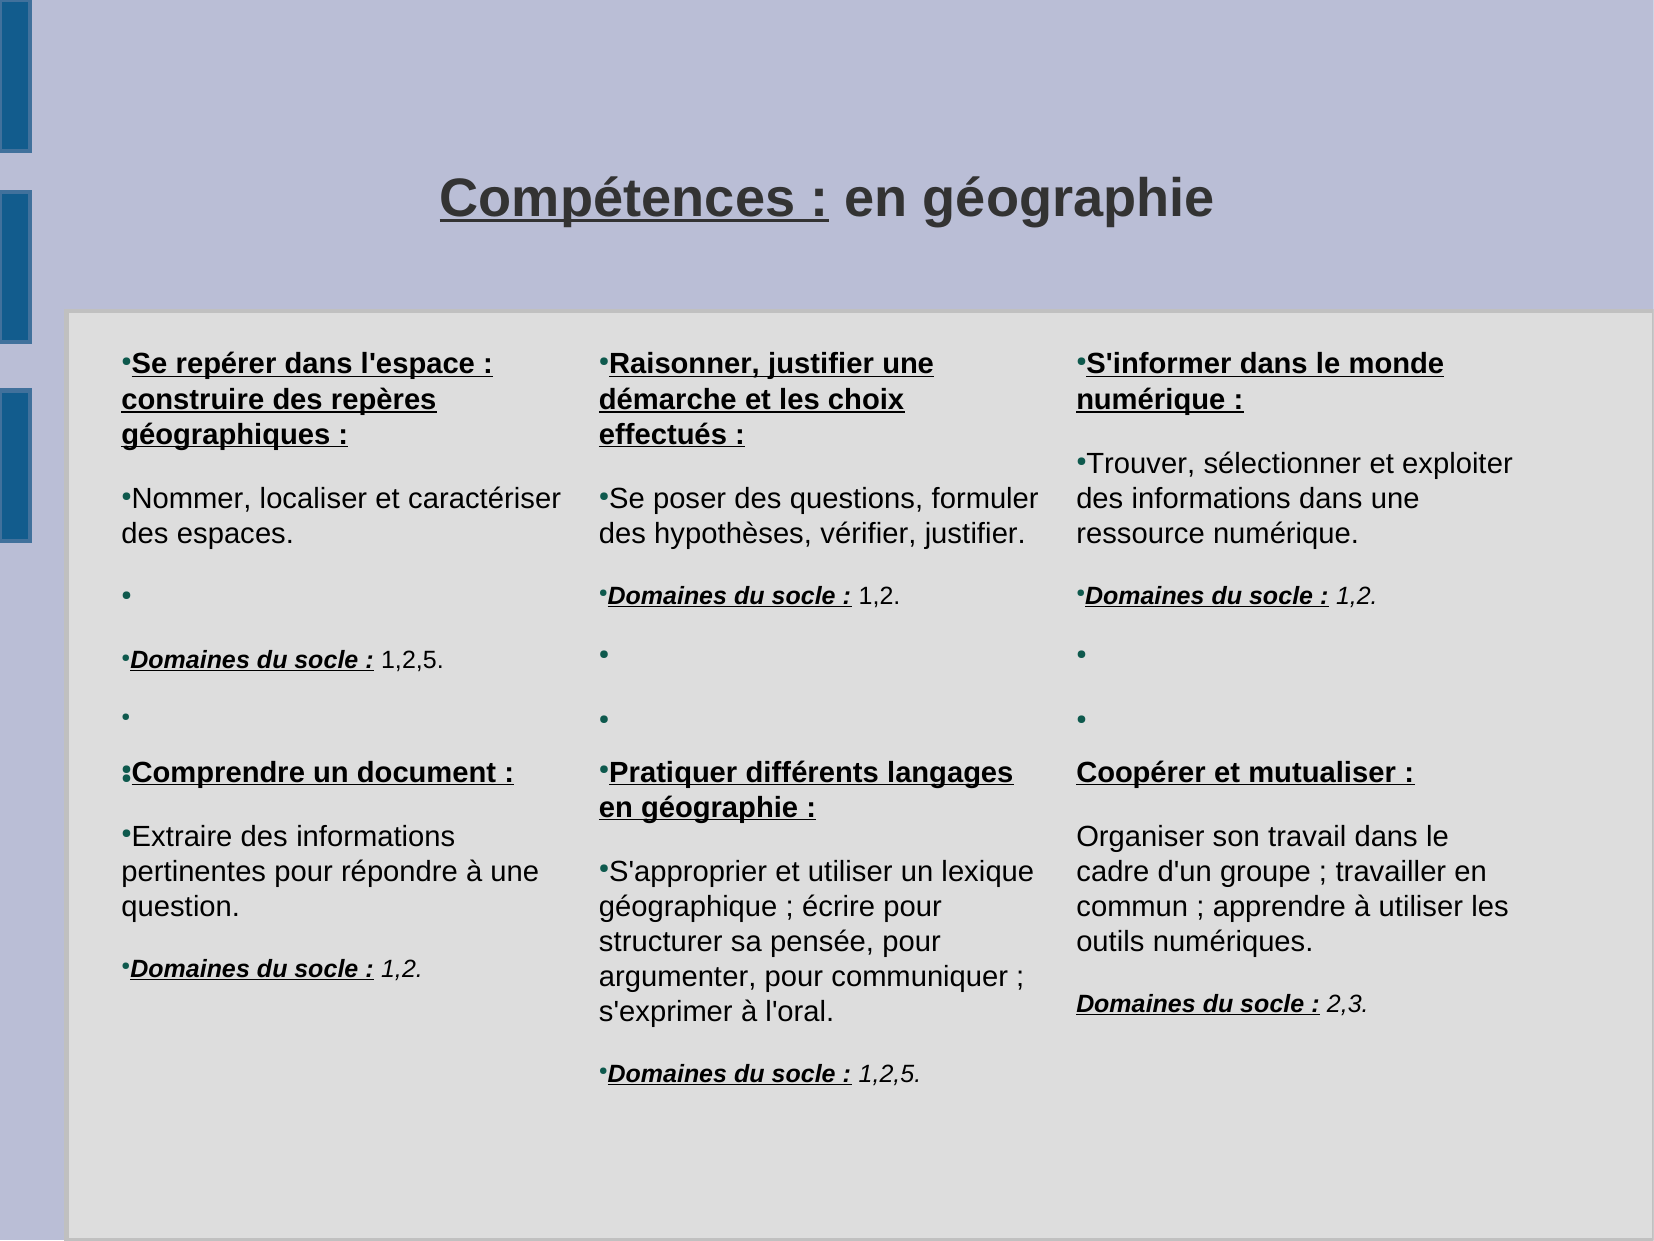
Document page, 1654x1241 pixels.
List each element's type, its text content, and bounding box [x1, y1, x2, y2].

title Compétences : en géographie [121, 91, 1534, 299]
list S'informer dans le monde numérique : Trouver, sélectionner et exploiter des informations dans une ressource numérique. Domaines du socle : 1,2. [1076, 344, 1531, 752]
list Coopérer et mutualiser : Organiser son travail dans le cadre d'un groupe ; travailler en commun ; apprendre à utiliser les outils numériques. Domaines du socle : 2,3. [1076, 752, 1531, 1126]
list Se repérer dans l'espace : construire des repères géographiques : Nommer, localiser et caractériser des espaces. Domaines du socle : 1,2,5. [121, 344, 577, 752]
list Pratiquer différents langages en géographie : S'approprier et utiliser un lexique géographique ; écrire pour structurer sa pensée, pour argumenter, pour communiquer ; s'exprimer à l'oral. Domaines du socle : 1,2,5. [598, 752, 1054, 1126]
list Comprendre un document : Extraire des informations pertinentes pour répondre à une question. Domaines du socle : 1,2. [121, 752, 577, 1126]
list Raisonner, justifier une démarche et les choix effectués : Se poser des questions, formuler des hypothèses, vérifier, justifier. Domaines du socle : 1,2. [598, 344, 1054, 752]
